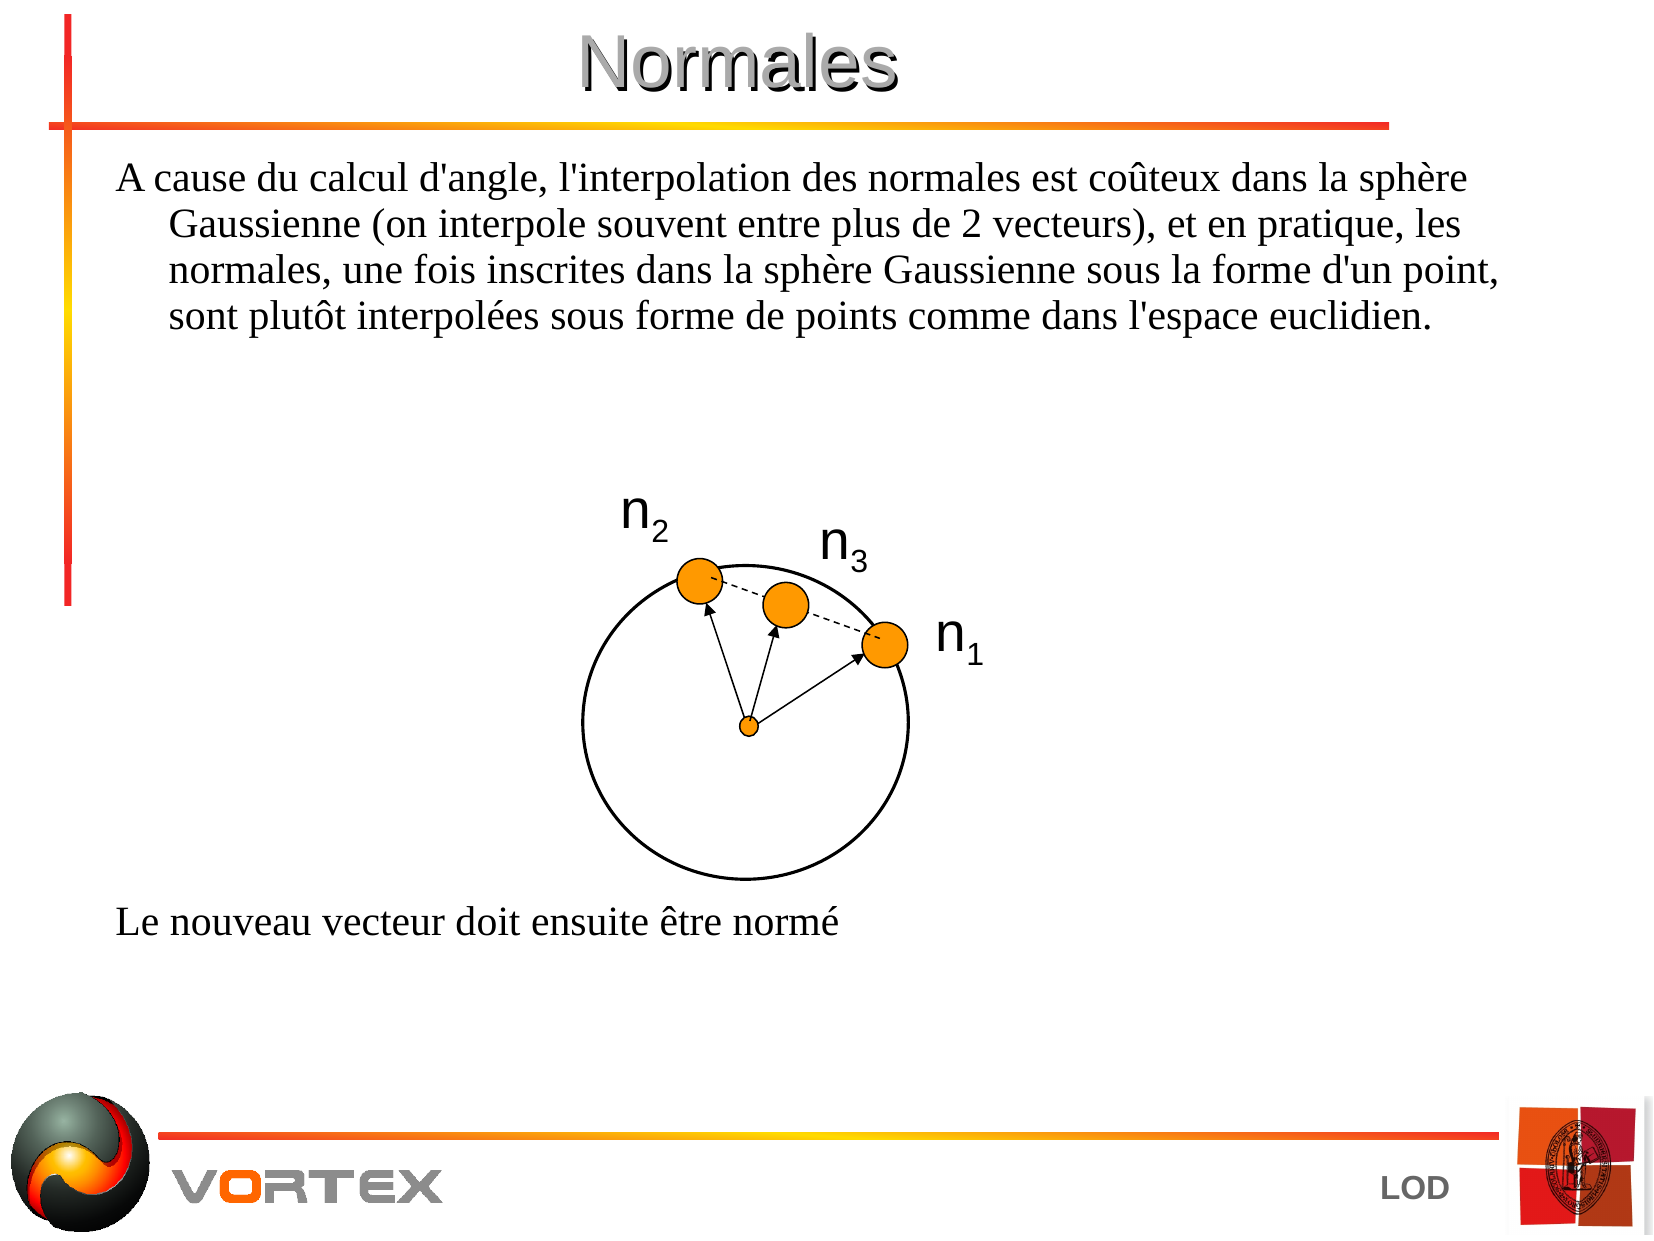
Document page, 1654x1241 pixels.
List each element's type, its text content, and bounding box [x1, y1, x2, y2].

picture [11, 1092, 443, 1232]
list A cause du calcul d'angle, l'interpolation des normales est coûteux dans la sphère Gaussienne (on interpole souvent entre plus de 2 vecteurs), et en pratique, les normales, une fois inscrites dans la sphère Gaussienne sous la forme d'un point, sont plutôt interpolées sous forme de points comme dans l'espace euclidien. Le nouveau vecteur doit ensuite être normé [97, 153, 1571, 1109]
title Normales [82, 4, 1392, 120]
picture [1505, 1096, 1653, 1235]
text_box [739, 716, 759, 737]
text_box n1 [920, 593, 1003, 682]
text_box n2 [605, 471, 687, 559]
text_box [676, 558, 723, 604]
text_box [862, 622, 908, 668]
text_box [763, 582, 809, 628]
text_box n3 [804, 501, 887, 589]
